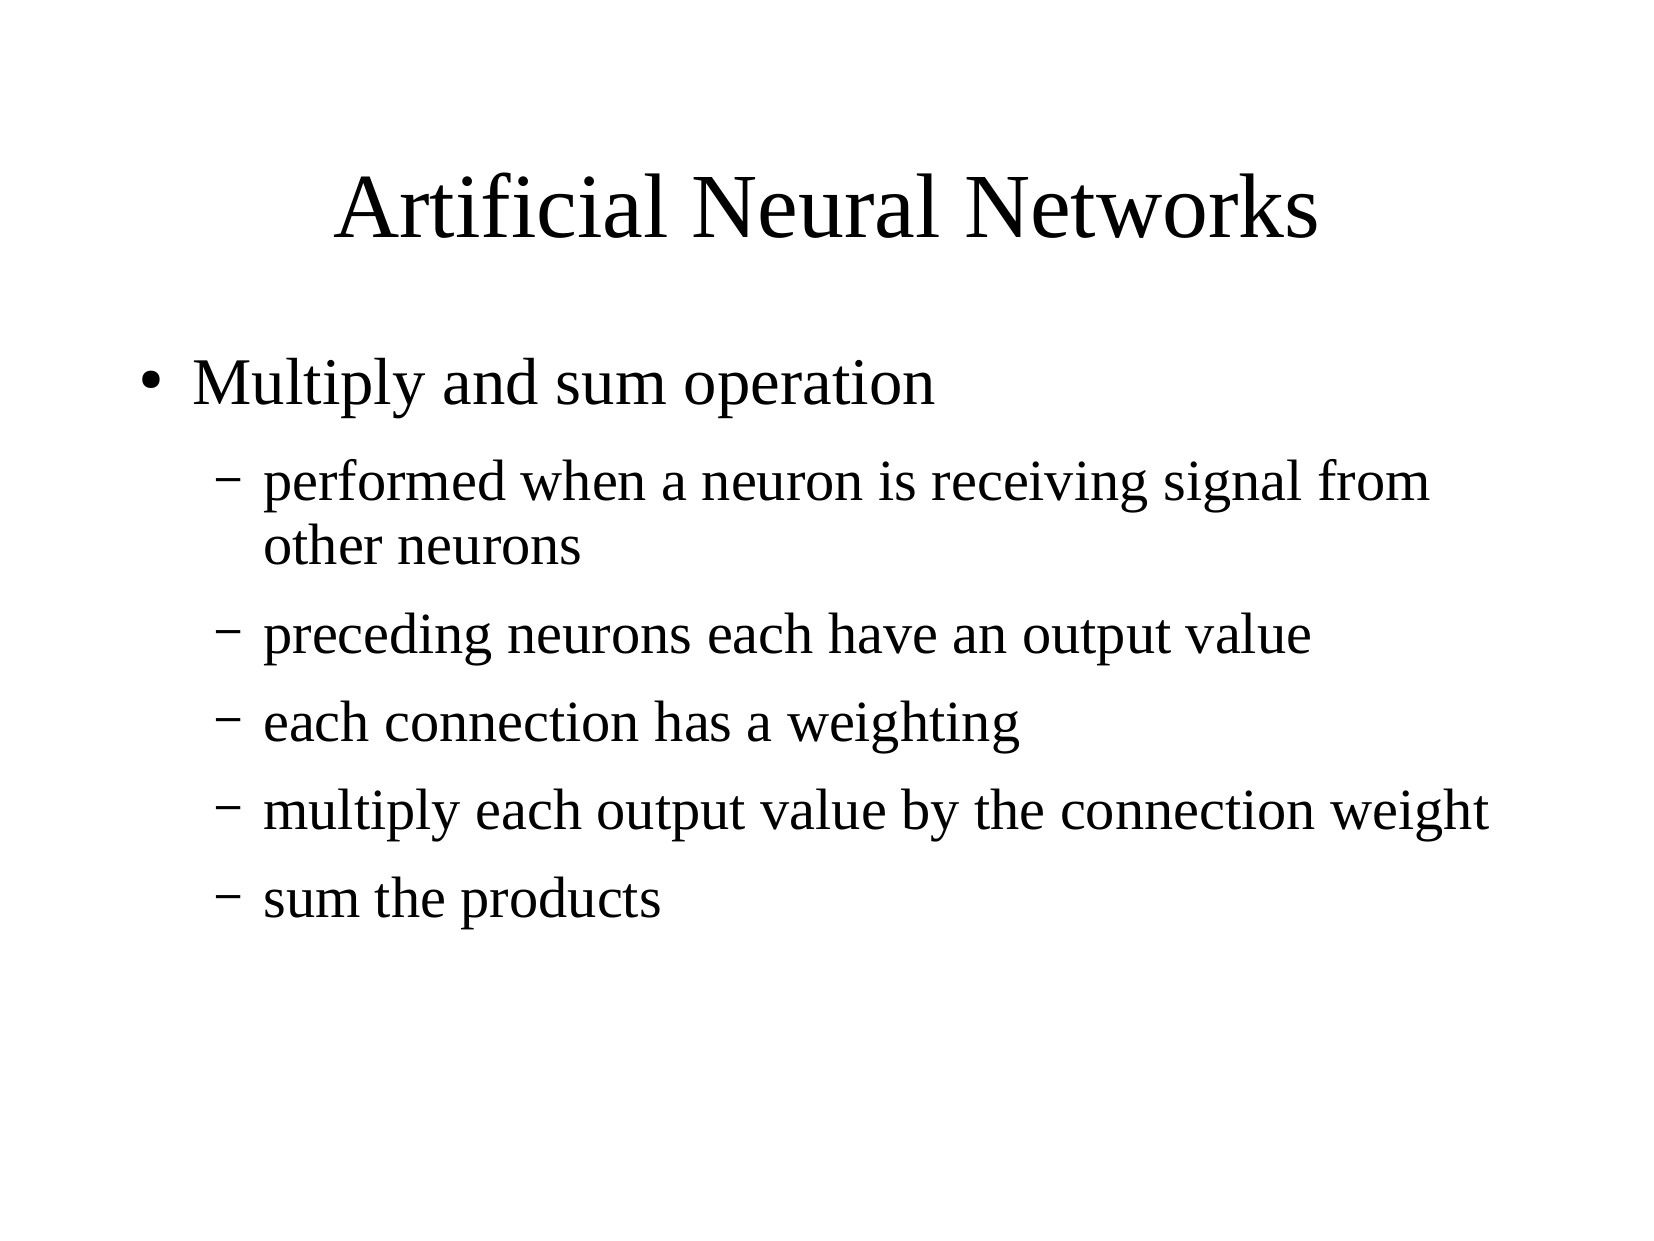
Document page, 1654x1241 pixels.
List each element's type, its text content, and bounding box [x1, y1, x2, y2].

title Artificial Neural Networks [121, 102, 1534, 311]
list Multiply and sum operation performed when a neuron is receiving signal from other neurons preceding neurons each have an output value each connection has a weighting multiply each output value by the connection weight sum the products [121, 344, 1534, 1127]
